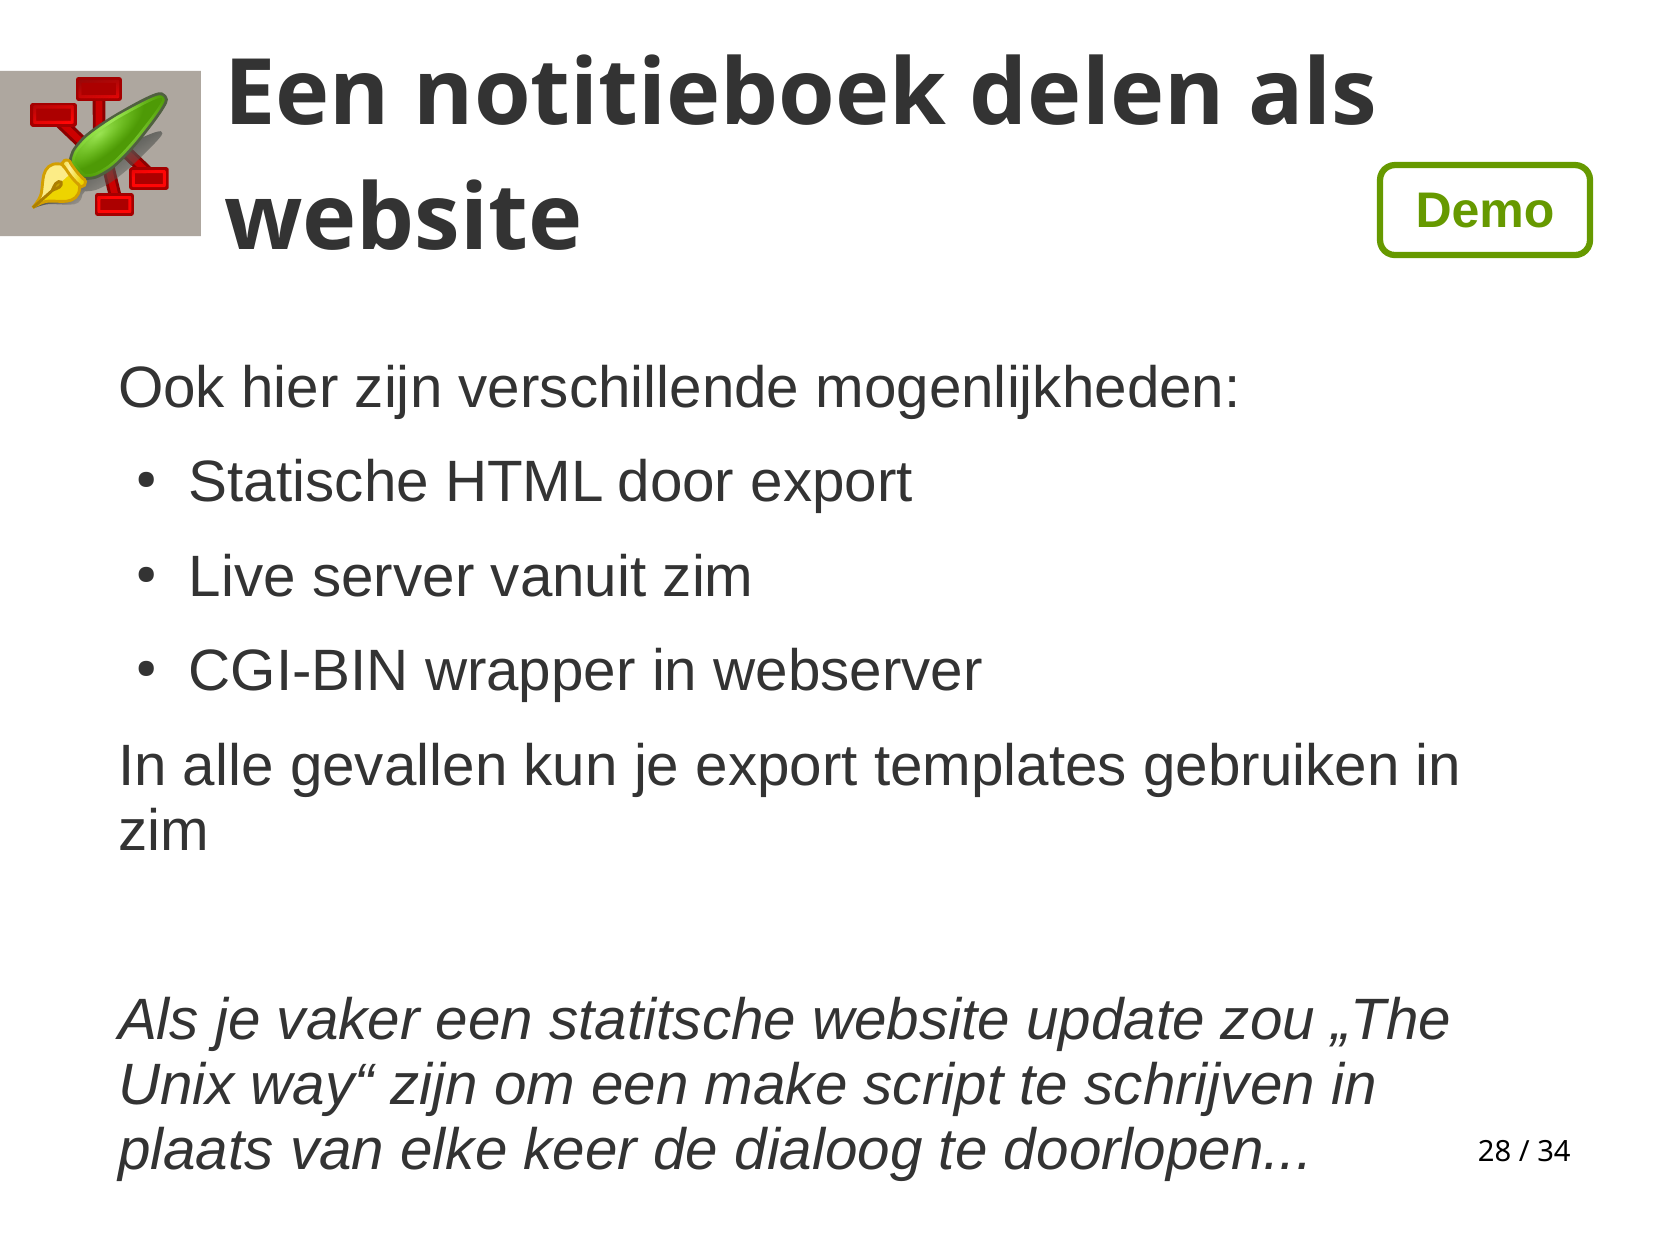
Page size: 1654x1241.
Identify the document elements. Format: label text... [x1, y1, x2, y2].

text_box Demo [1380, 165, 1591, 256]
title Een notitieboek delen als website [224, 44, 1571, 259]
list Ook hier zijn verschillende mogenlijkheden: Statische HTML door export Live server vanuit zim CGI-BIN wrapper in webserver In alle gevallen kun je export templates gebruiken in zim Als je vaker een statitsche website update zou „The Unix way“ zijn om een make script te schrijven in plaats van elke keer de dialoog te doorlopen... [118, 354, 1536, 1074]
